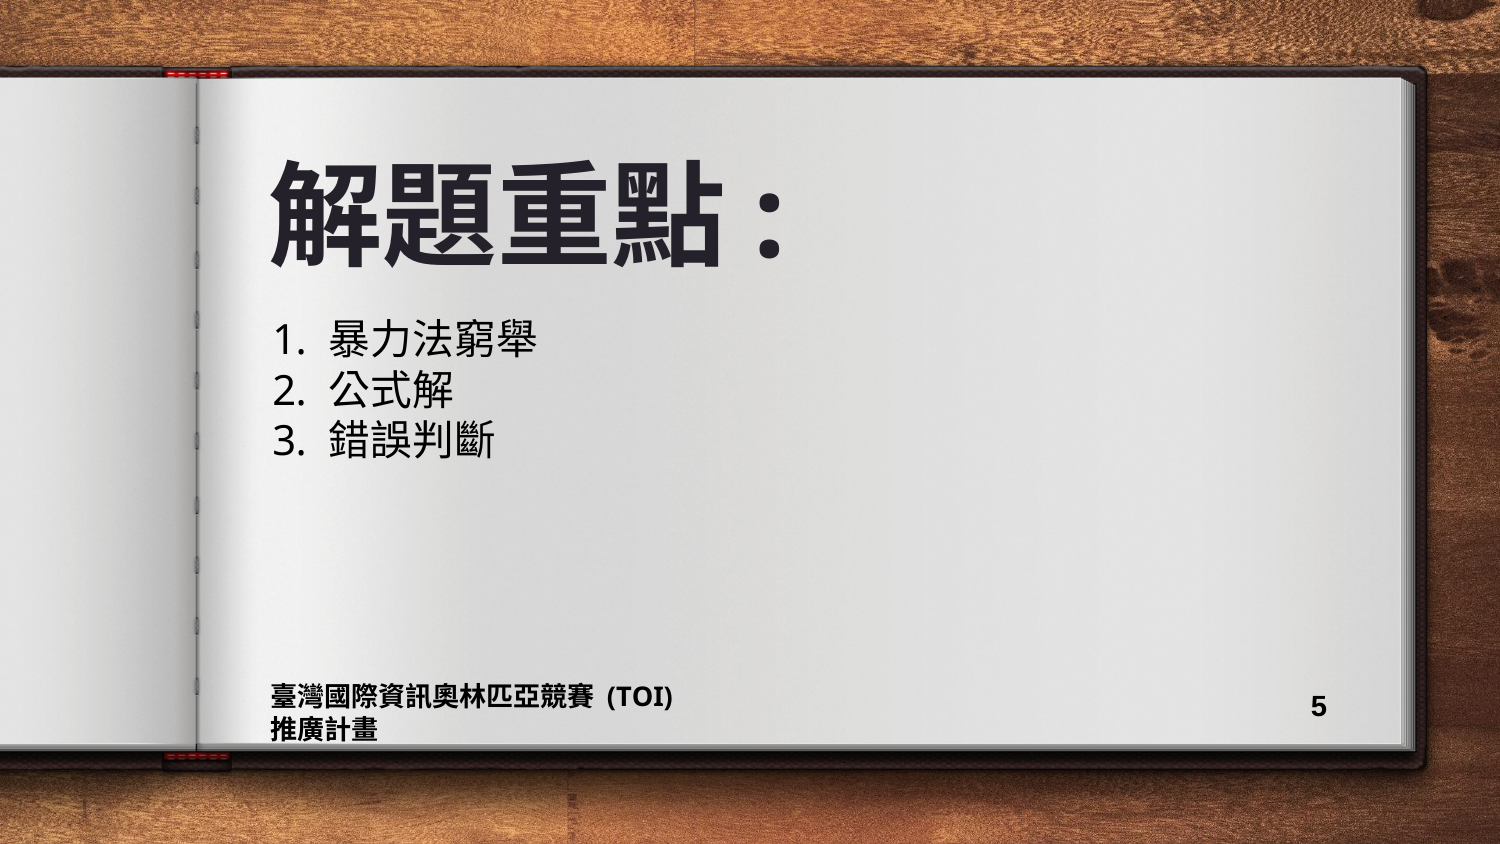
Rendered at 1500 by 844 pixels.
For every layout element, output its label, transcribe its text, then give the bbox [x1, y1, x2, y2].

text_box 暴力法窮舉 公式解 錯誤判斷 [257, 305, 1311, 473]
text_box 解題重點: [253, 105, 784, 296]
text_box 5 [1295, 672, 1386, 737]
